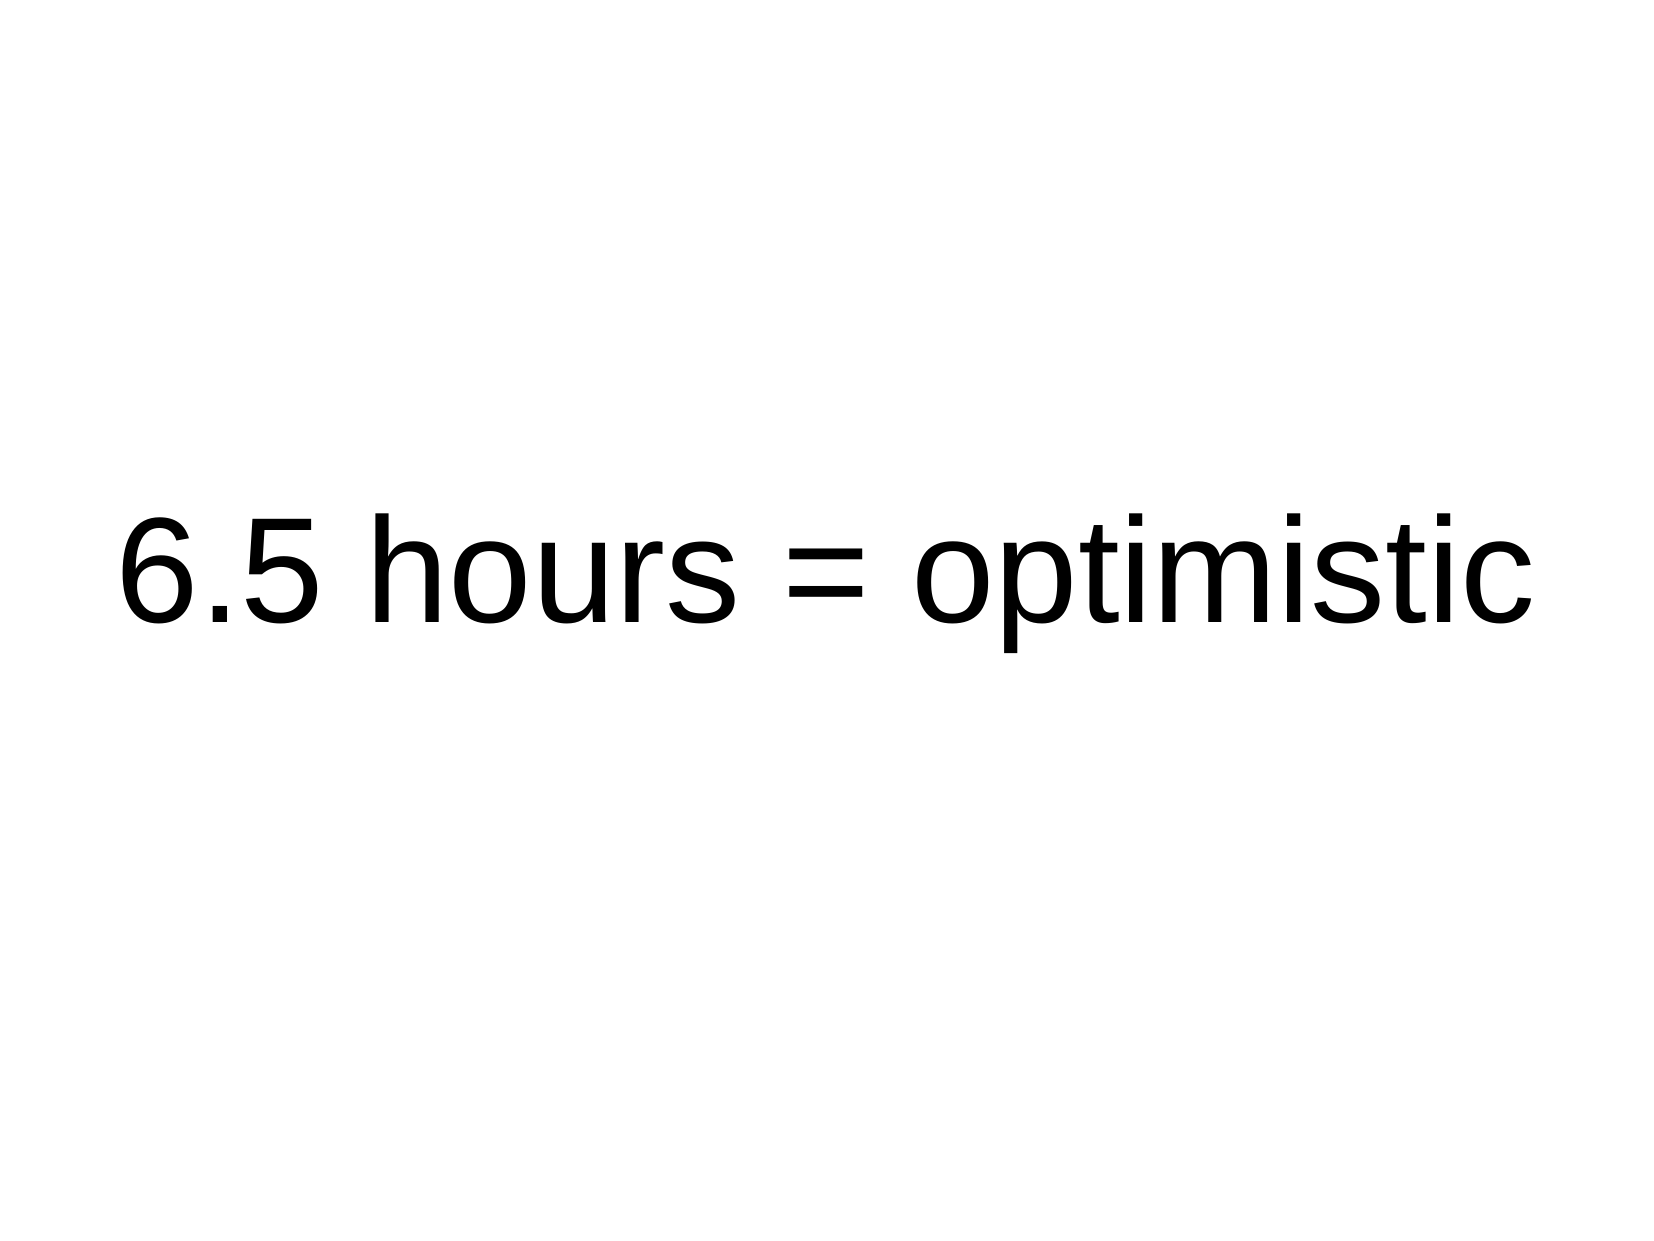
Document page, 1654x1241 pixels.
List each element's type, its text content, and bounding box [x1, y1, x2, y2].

title 6.5 hours = optimistic [82, 56, 1571, 1086]
